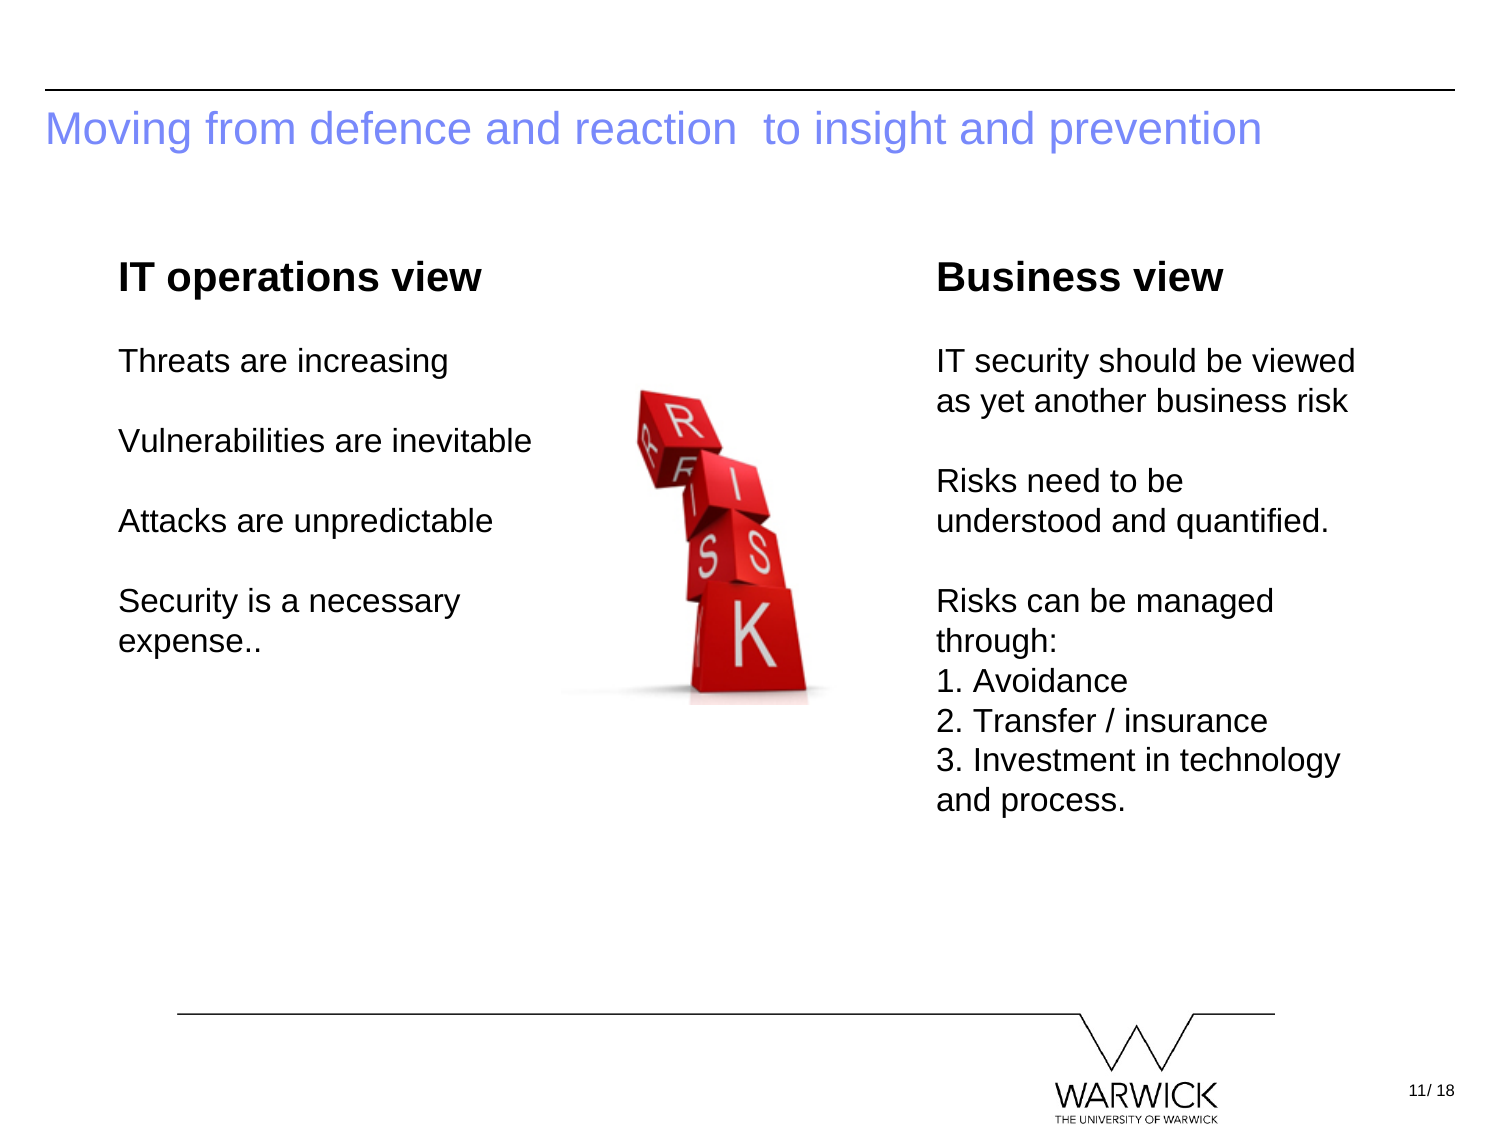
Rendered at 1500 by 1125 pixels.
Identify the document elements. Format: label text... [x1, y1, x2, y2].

text_box Business view IT security should be viewed as yet another business risk Risks need to be understood and quantified. Risks can be managed through: 1. Avoidance 2. Transfer / insurance 3. Investment in technology and process. [921, 242, 1374, 976]
title Moving from defence and reaction to insight and prevention [29, 97, 1455, 203]
picture [561, 383, 919, 705]
text_box IT operations view Threats are increasing Vulnerabilities are inevitable Attacks are unpredictable Security is a necessary expense.. [103, 242, 556, 976]
picture [177, 1010, 1275, 1125]
